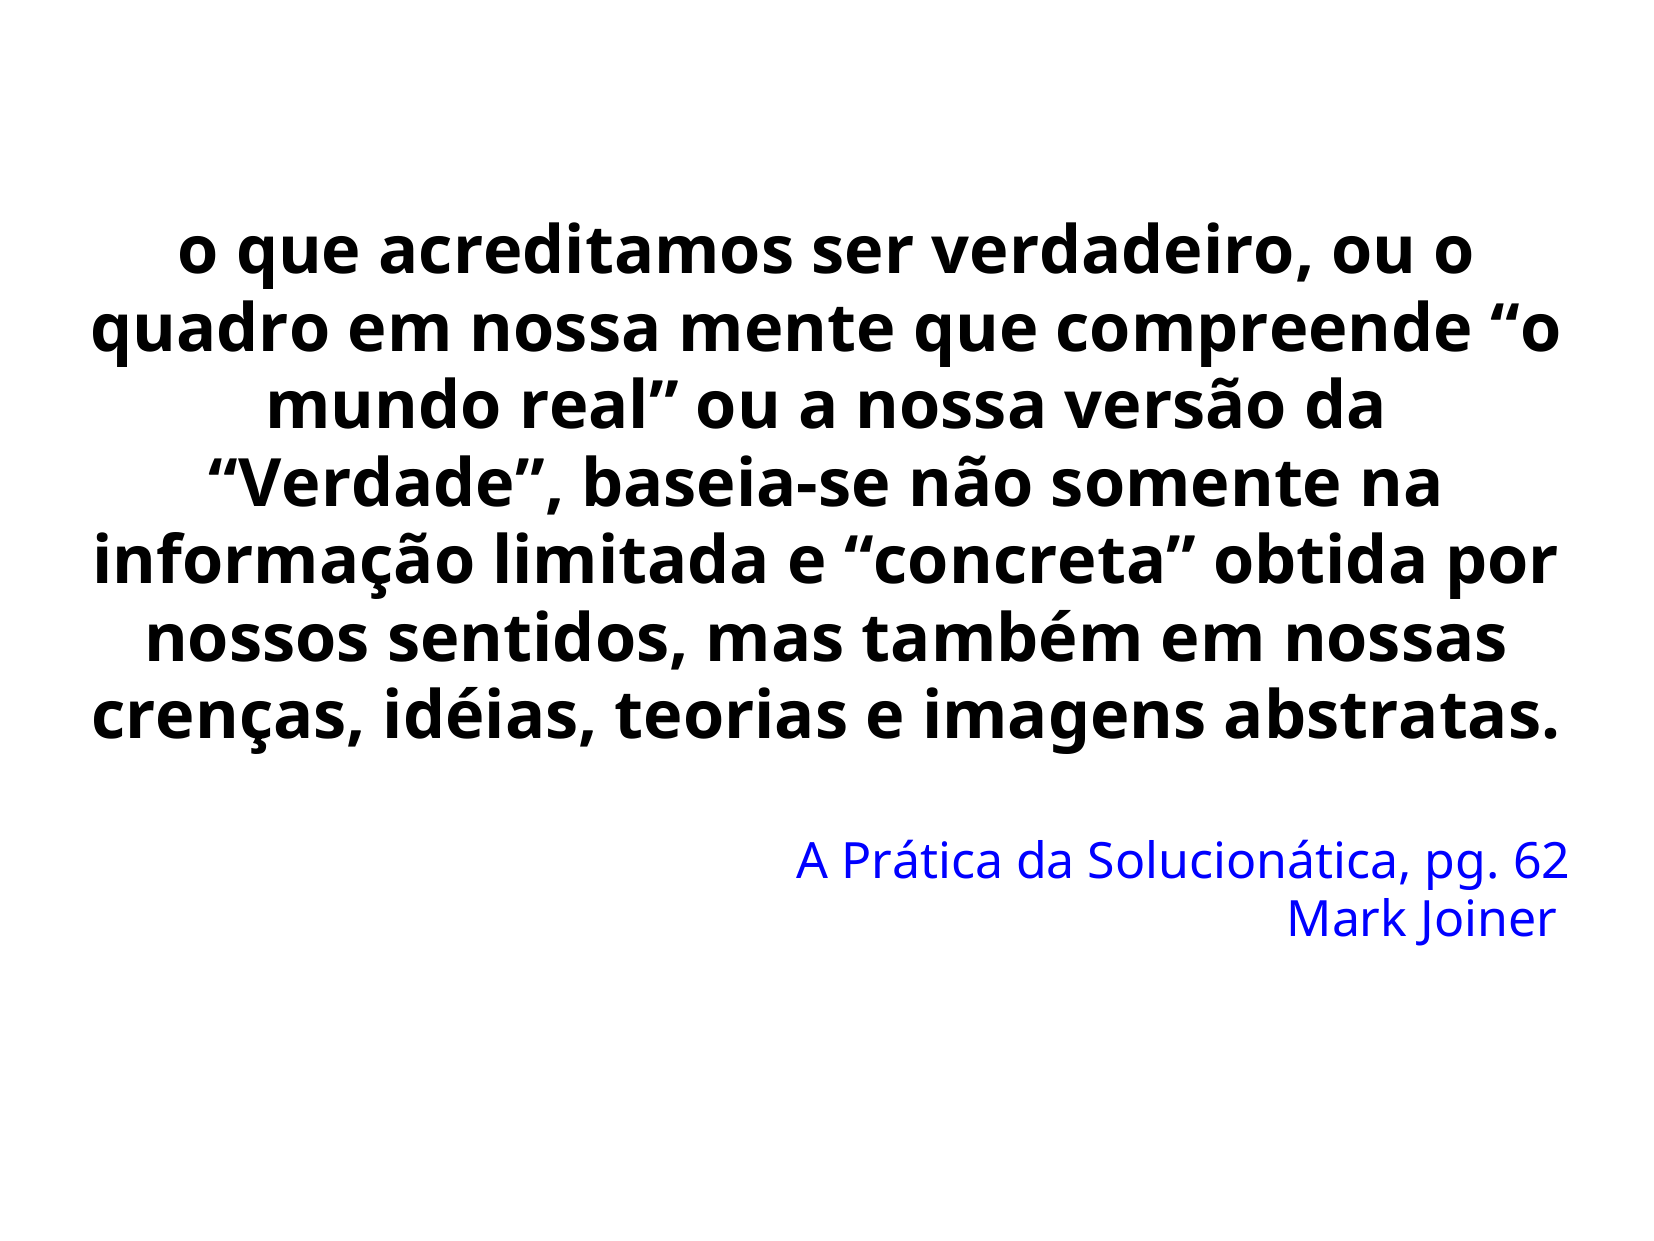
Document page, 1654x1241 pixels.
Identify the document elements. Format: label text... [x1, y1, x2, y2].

text_box o que acreditamos ser verdadeiro, ou o quadro em nossa mente que compreende “o mundo real” ou a nossa versão da “Verdade”, baseia-se não somente na informação limitada e “concreta” obtida por nossos sentidos, mas também em nossas crenças, idéias, teorias e imagens abstratas. A Prática da Solucionática, pg. 62 Mark Joiner [82, 56, 1571, 1102]
